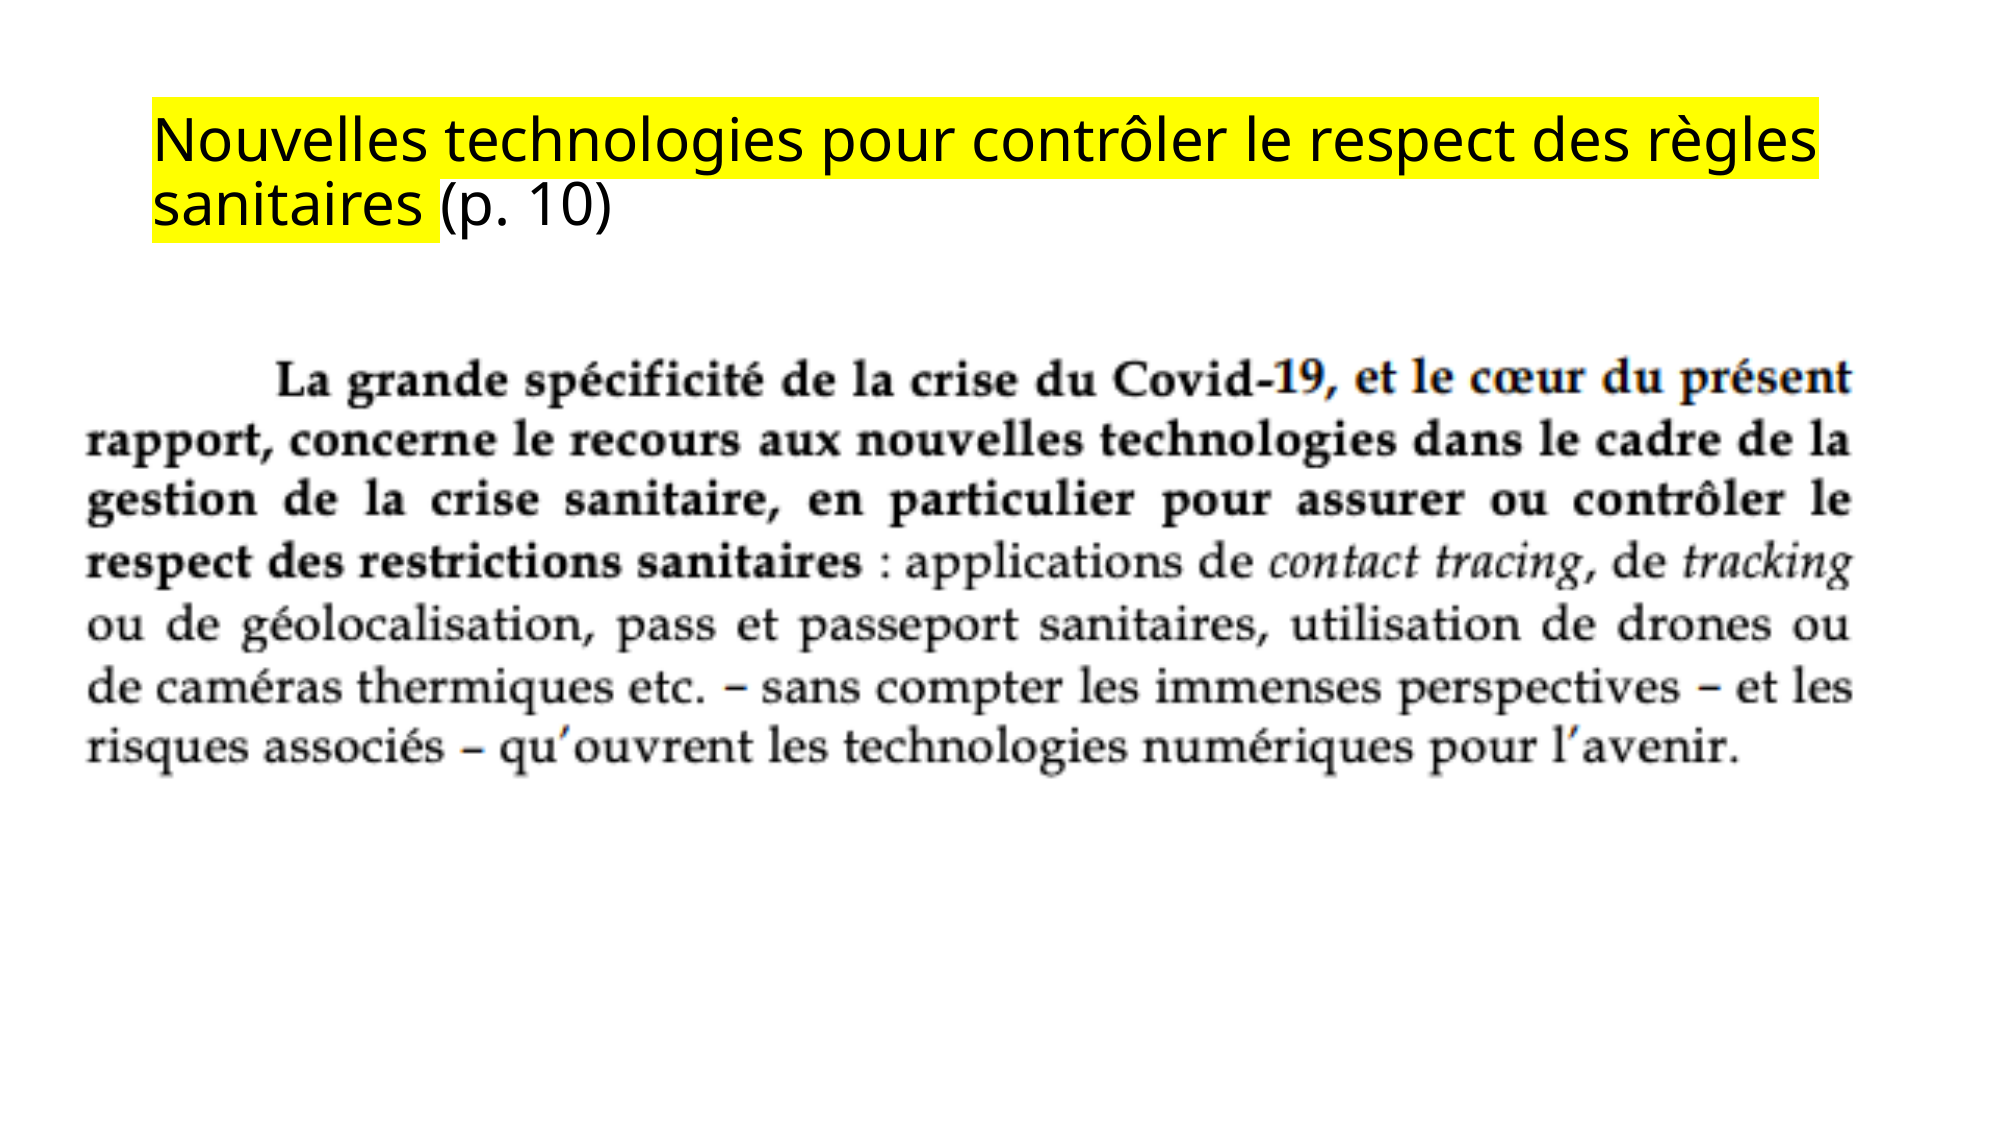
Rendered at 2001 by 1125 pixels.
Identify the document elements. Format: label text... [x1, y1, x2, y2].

title Nouvelles technologies pour contrôler le respect des règles sanitaires (p. 10) [137, 101, 1863, 319]
picture [43, 326, 1909, 807]
